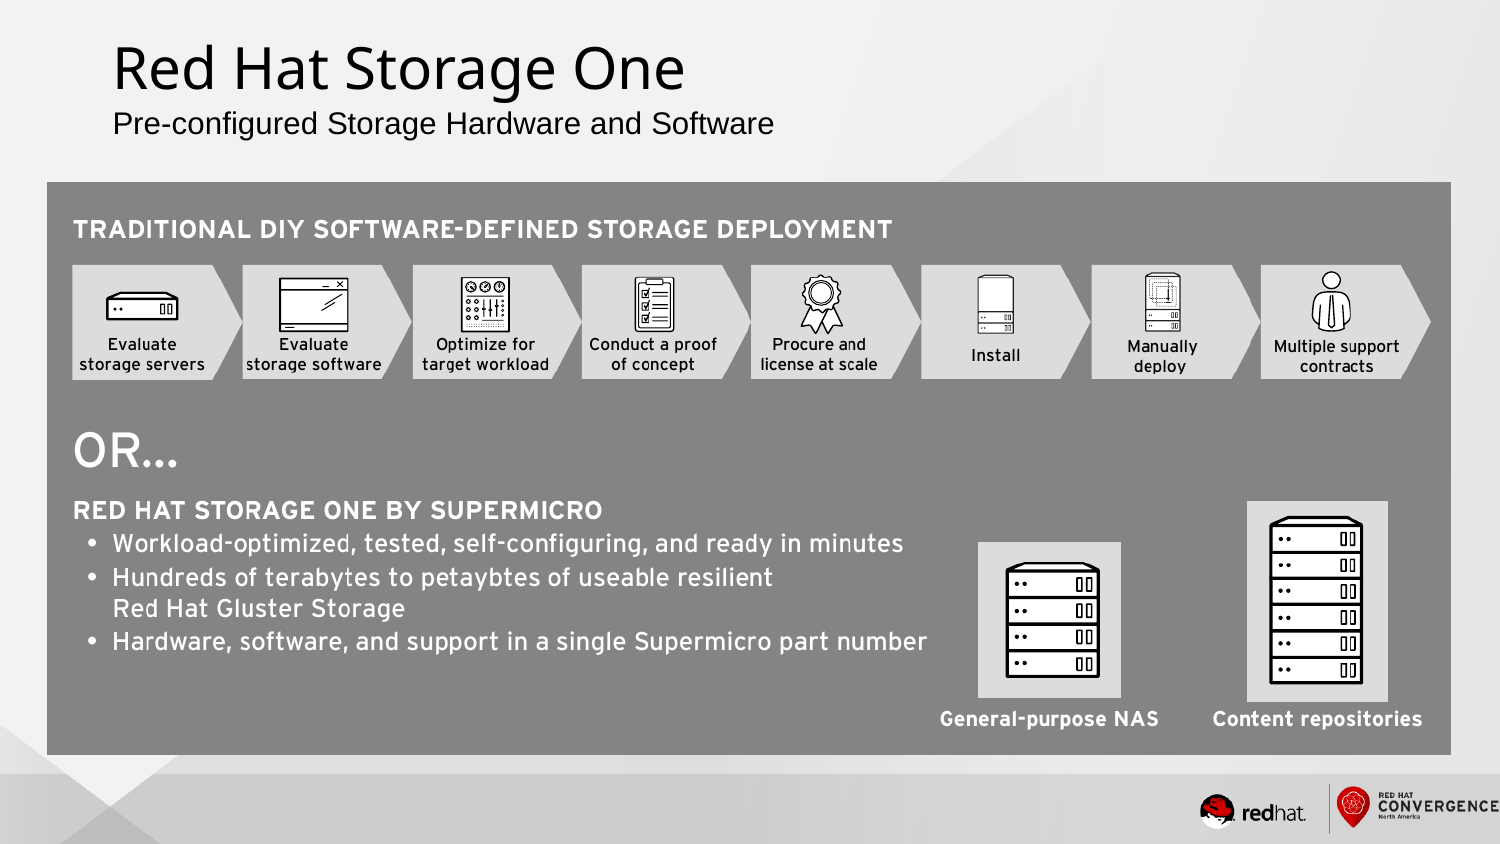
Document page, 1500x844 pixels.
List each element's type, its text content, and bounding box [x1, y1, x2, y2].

title Red Hat Storage One Pre-configured Storage Hardware and Software [112, 37, 1388, 131]
picture [0, 0, 1500, 844]
